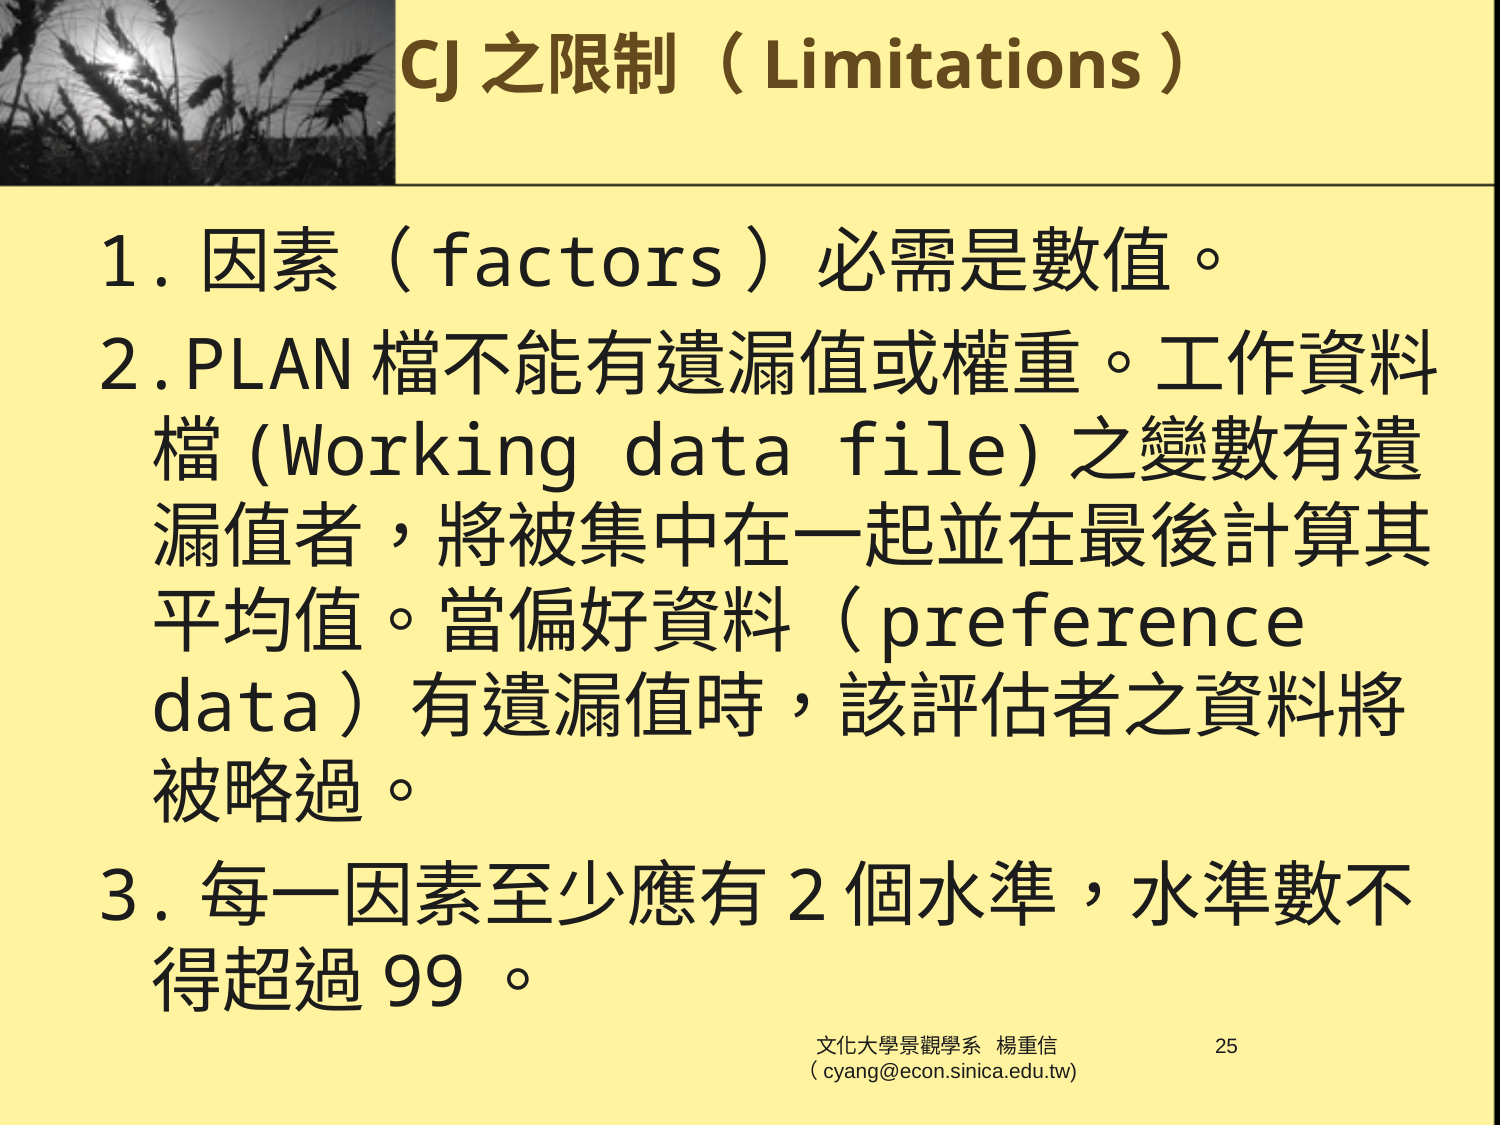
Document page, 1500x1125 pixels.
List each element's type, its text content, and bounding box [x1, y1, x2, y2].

title CJ之限制（Limitations） [383, 14, 1500, 185]
list 1.因素（factors）必需是數值。 2.PLAN檔不能有遺漏值或權重。工作資料檔(Working data file)之變數有遺漏值者，將被集中在一起並在最後計算其平均值。當偏好資料（preference data）有遺漏值時，該評估者之資料將被略過。 3.每一因素至少應有2個水準，水準數不得超過99。 [29, 208, 1471, 1035]
text_box [1200, 1035, 1413, 1101]
text_box 文化大學景觀學系 楊重信（cyang@econ.sinica.edu.tw) [699, 1035, 1175, 1101]
